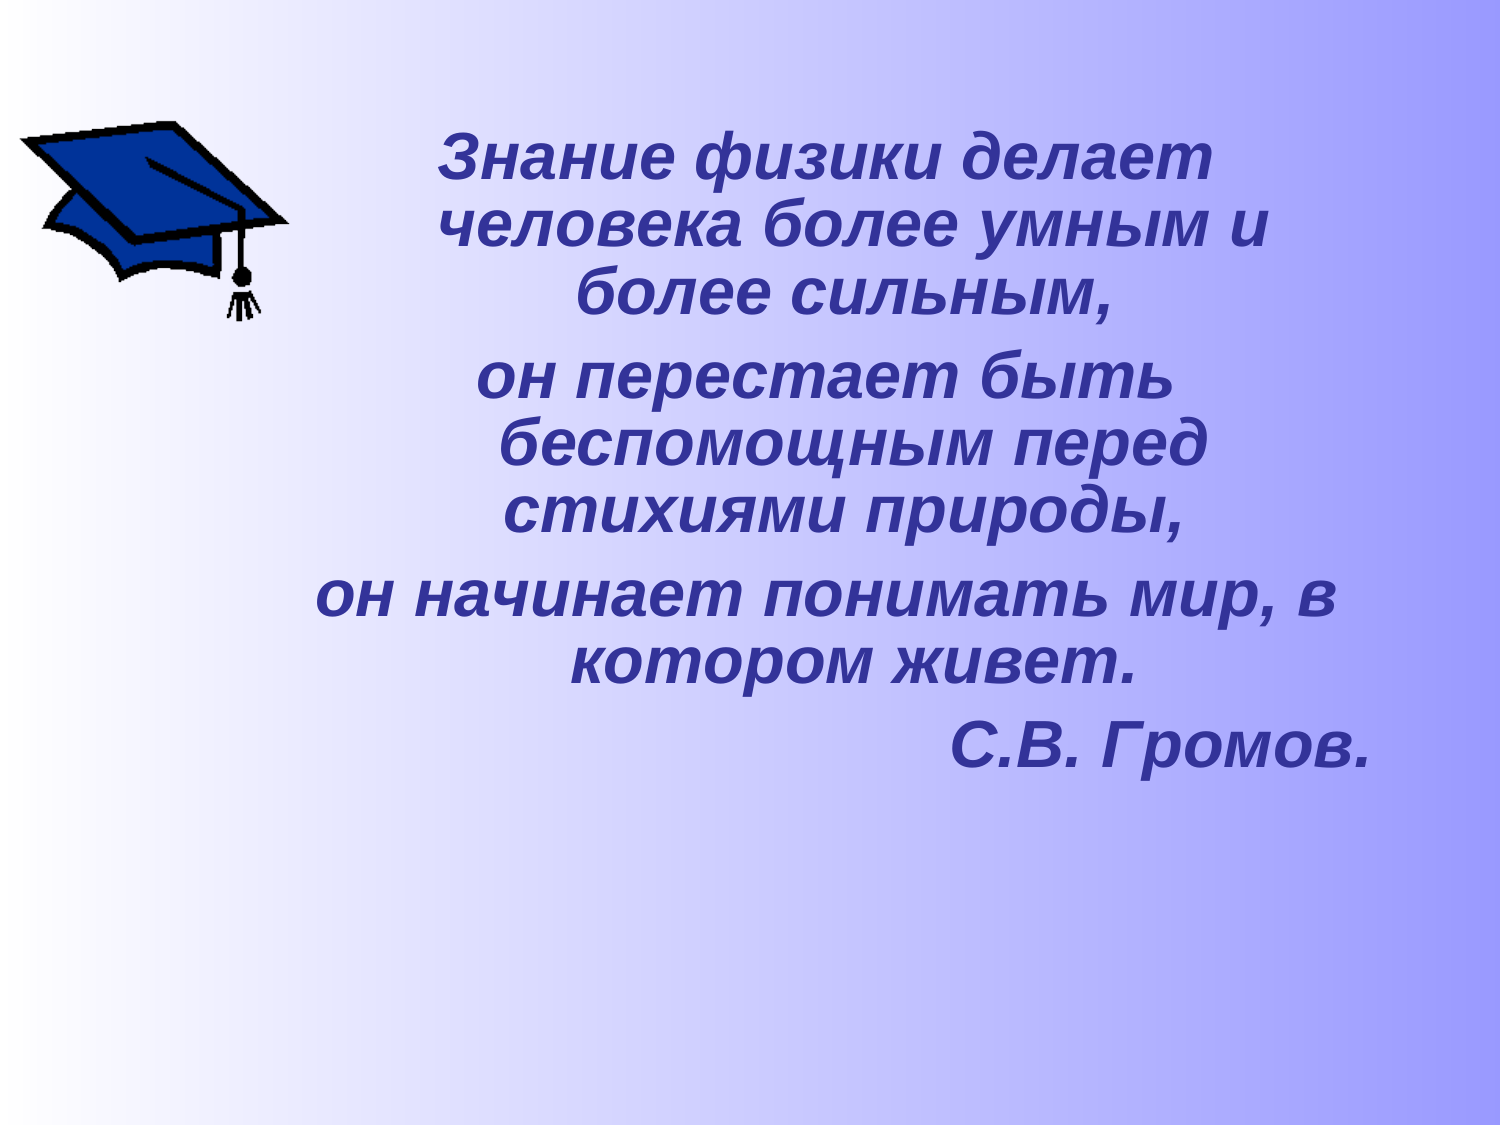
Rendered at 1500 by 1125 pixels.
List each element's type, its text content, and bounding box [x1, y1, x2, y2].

picture [15, 118, 296, 325]
list Знание физики делает человека более умным и более сильным, он перестает быть беспомощным перед стихиями природы, он начинает понимать мир, в котором живет. С.В. Громов. [265, 118, 1388, 1056]
